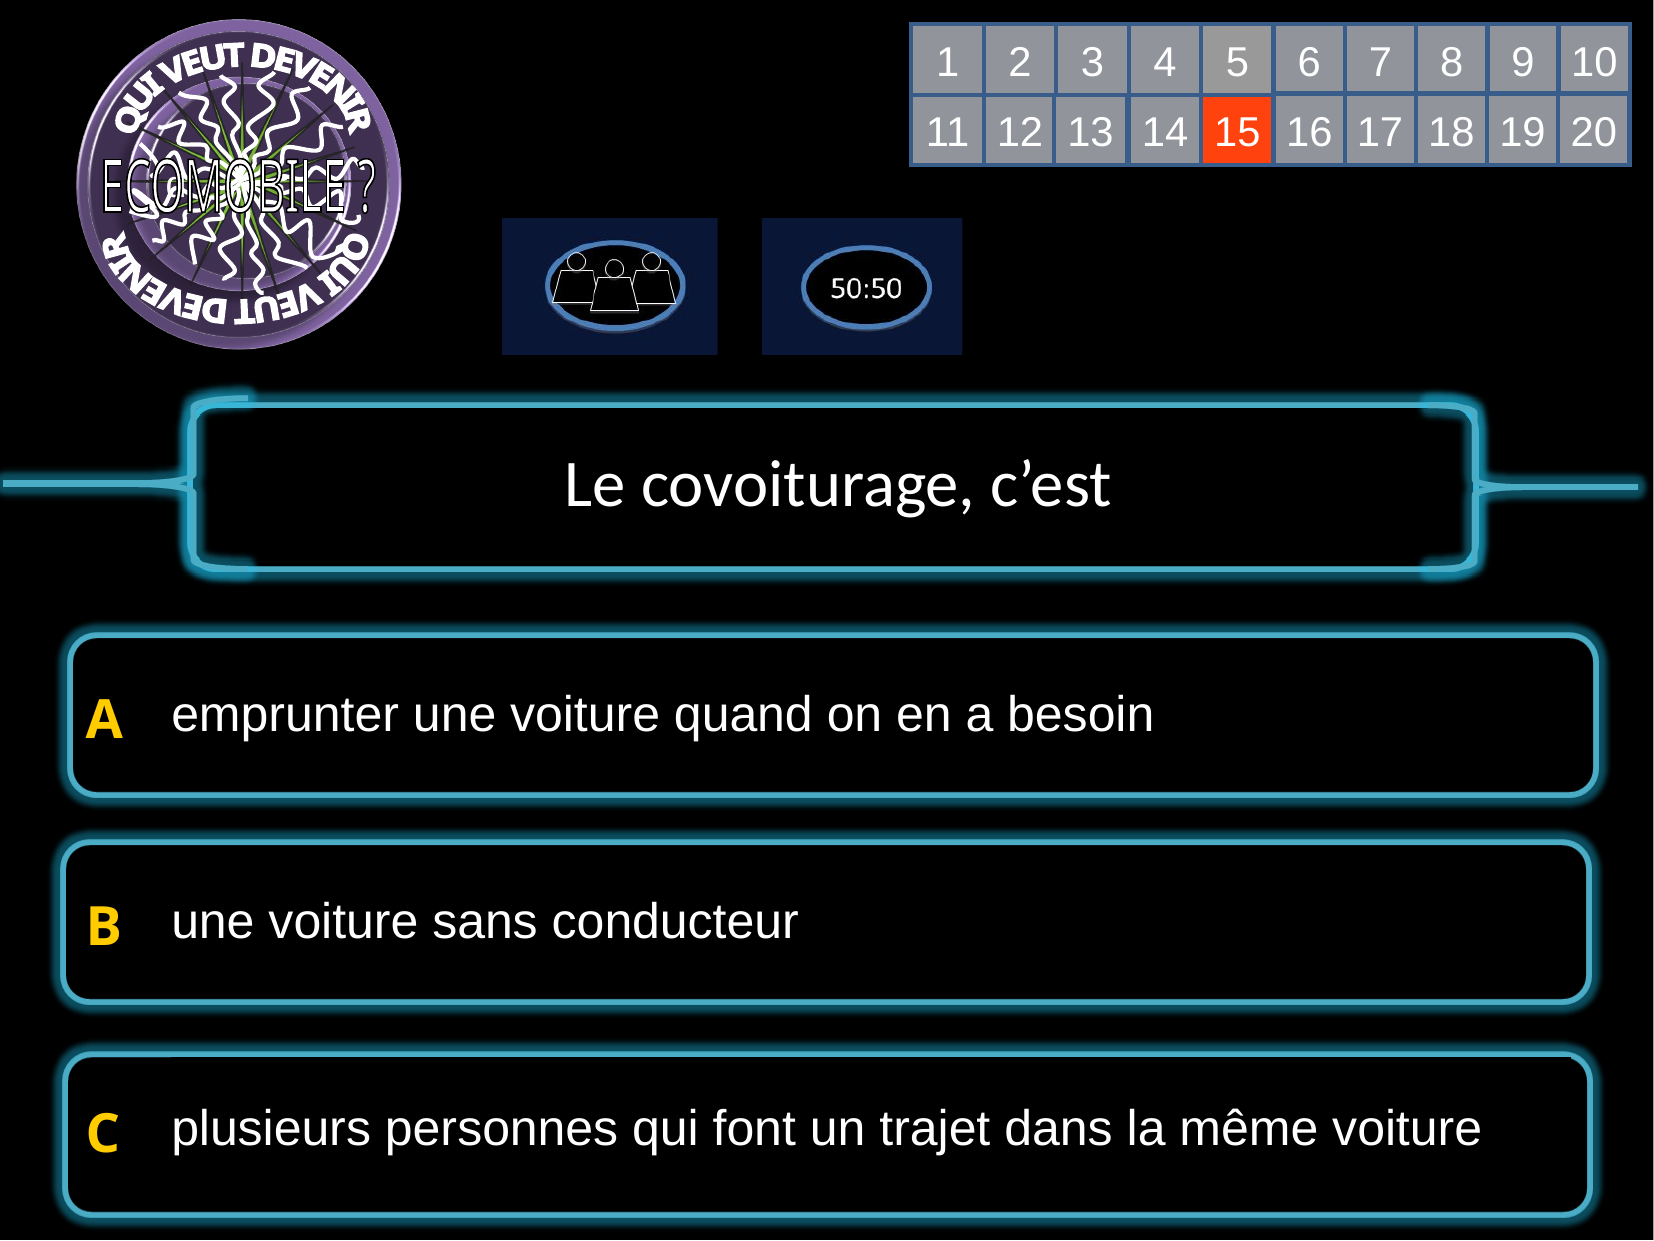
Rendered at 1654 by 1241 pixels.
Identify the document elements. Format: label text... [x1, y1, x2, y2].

text_box 17 [1345, 93, 1415, 166]
text_box 15 [1201, 94, 1273, 166]
text_box 9 [1487, 24, 1558, 93]
picture [45, 1034, 1610, 1235]
text_box 19 [1486, 93, 1558, 166]
text_box 14 [1128, 94, 1201, 166]
list plusieurs personnes qui font un trajet dans la même voiture [171, 1057, 1571, 1199]
list emprunter une voiture quand on en a besoin [171, 643, 1571, 786]
picture [50, 615, 1616, 815]
text_box 5 [1201, 24, 1273, 94]
text_box 1 [911, 24, 983, 94]
text_box 4 [1128, 24, 1201, 94]
picture [53, 18, 402, 370]
text_box 12 [983, 94, 1054, 166]
text_box 6 [1273, 24, 1344, 93]
text_box 13 [1054, 94, 1127, 166]
list une voiture sans conducteur [171, 850, 1571, 993]
text_box 10 [1558, 24, 1630, 93]
text_box 8 [1416, 24, 1487, 93]
text_box 7 [1344, 24, 1416, 93]
title Le covoiturage, c’est [200, 407, 1477, 573]
text_box 20 [1558, 93, 1630, 166]
text_box 18 [1415, 93, 1486, 166]
text_box 3 [1056, 24, 1128, 95]
text_box 16 [1273, 93, 1345, 166]
text_box 11 [911, 94, 983, 166]
picture [43, 822, 1609, 1022]
picture [0, 377, 1654, 591]
text_box 2 [983, 24, 1056, 94]
